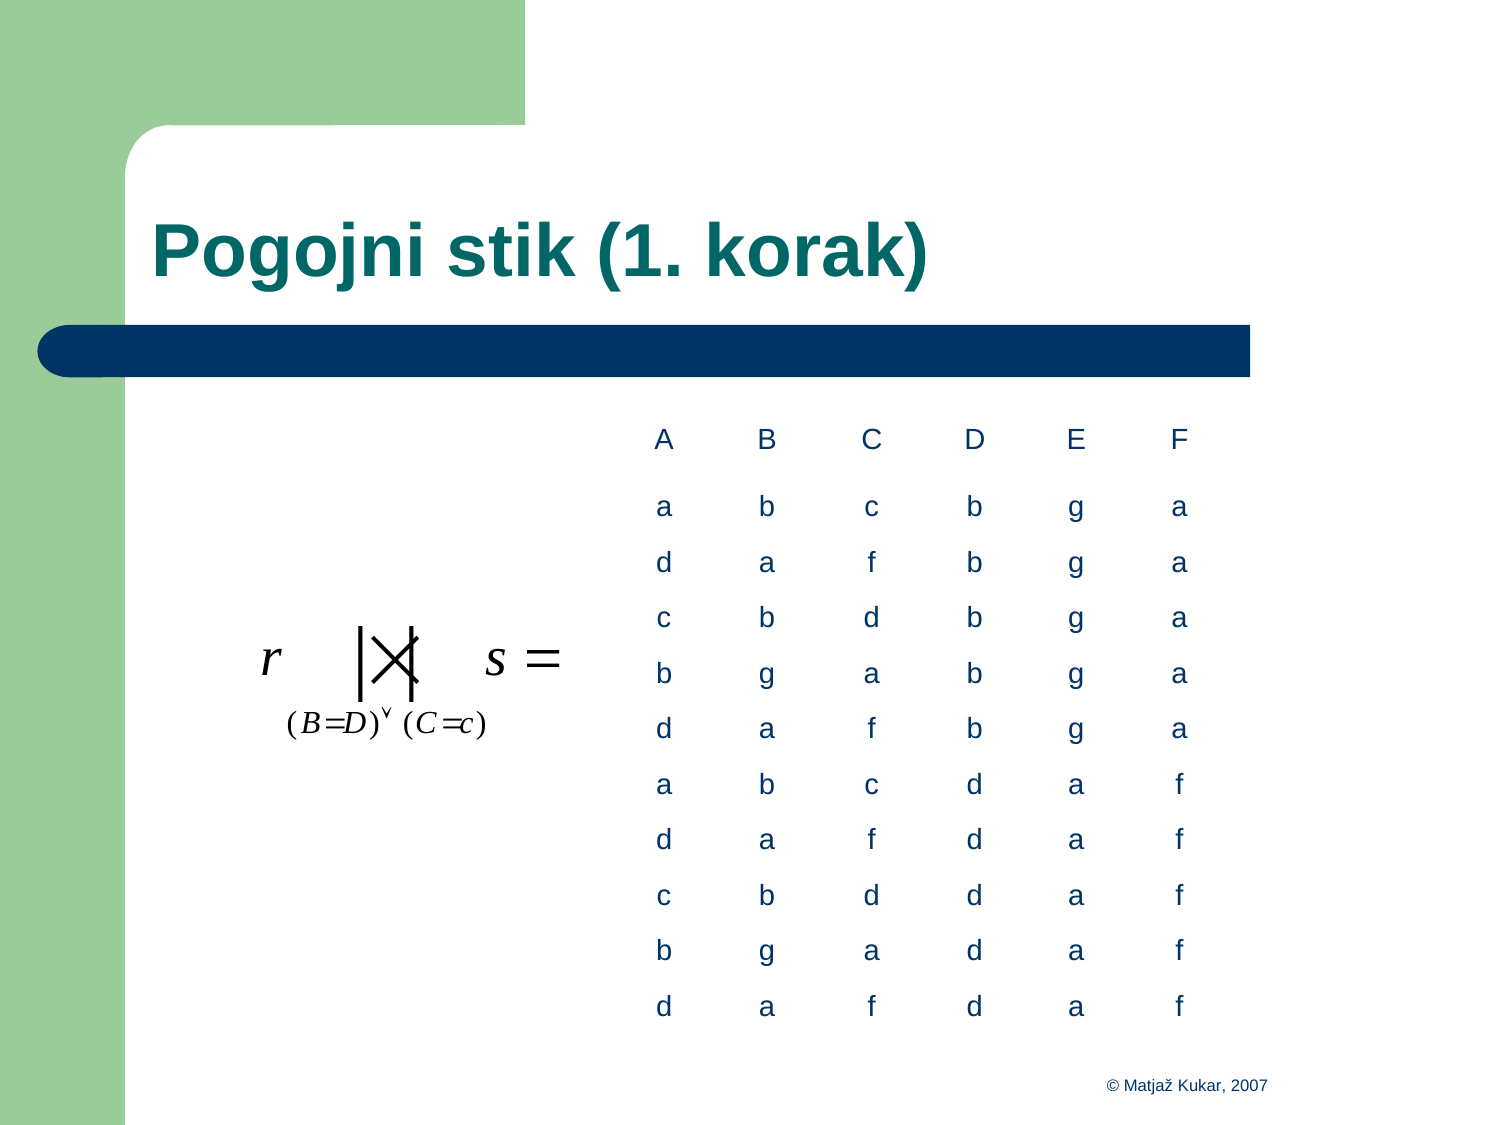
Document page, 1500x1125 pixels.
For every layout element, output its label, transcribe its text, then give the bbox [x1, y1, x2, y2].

table_cell a [1128, 646, 1231, 702]
table_cell a [1025, 980, 1128, 1035]
table_cell f [1128, 758, 1231, 813]
title Pogojni stik (1. korak) [136, 136, 1414, 301]
table_cell a [1025, 758, 1128, 813]
table_cell g [1025, 535, 1128, 591]
table_header A [613, 413, 716, 480]
table_cell g [1025, 591, 1128, 646]
table_cell a [613, 480, 716, 535]
table_header C [819, 413, 925, 480]
table_cell c [819, 758, 925, 813]
table_cell a [613, 758, 716, 813]
table_cell d [613, 980, 716, 1035]
table_cell b [716, 868, 819, 924]
table_cell f [1128, 868, 1231, 924]
table_cell a [716, 813, 819, 868]
table_cell d [613, 535, 716, 591]
table_cell g [1025, 646, 1128, 702]
table_cell b [925, 591, 1025, 646]
table_cell f [1128, 813, 1231, 868]
table_cell a [1128, 535, 1231, 591]
text_box © Matjaž Kukar, 2007 [949, 1025, 1426, 1103]
table_cell a [819, 924, 925, 980]
table_cell f [819, 980, 925, 1035]
table_cell a [819, 646, 925, 702]
table_cell b [613, 924, 716, 980]
table_cell a [716, 535, 819, 591]
table_cell d [613, 702, 716, 758]
table_cell d [925, 980, 1025, 1035]
table_cell a [1128, 480, 1231, 535]
table_cell f [819, 535, 925, 591]
table_cell b [716, 591, 819, 646]
table_cell b [716, 480, 819, 535]
table_cell d [613, 813, 716, 868]
table_cell a [716, 702, 819, 758]
table_cell d [925, 758, 1025, 813]
table_cell d [819, 868, 925, 924]
table_cell d [819, 591, 925, 646]
table_cell b [925, 535, 1025, 591]
table_cell c [613, 591, 716, 646]
table_cell a [1128, 591, 1231, 646]
table_cell b [613, 646, 716, 702]
table_cell g [1025, 480, 1128, 535]
table_cell f [1128, 924, 1231, 980]
table_header E [1025, 413, 1128, 480]
table_cell a [1025, 868, 1128, 924]
table_cell c [819, 480, 925, 535]
table_cell b [716, 758, 819, 813]
table_cell d [925, 813, 1025, 868]
table_cell a [1128, 702, 1231, 758]
table_cell a [1025, 813, 1128, 868]
table_header B [716, 413, 819, 480]
table_header D [925, 413, 1025, 480]
table_cell g [716, 924, 819, 980]
table_cell b [925, 702, 1025, 758]
table_cell b [925, 480, 1025, 535]
table_cell g [1025, 702, 1128, 758]
table_cell g [716, 646, 819, 702]
table_cell b [925, 646, 1025, 702]
table_cell f [819, 702, 925, 758]
table_header F [1128, 413, 1231, 480]
table_cell f [819, 813, 925, 868]
table_cell d [925, 868, 1025, 924]
table_cell f [1128, 980, 1231, 1035]
text_box [252, 610, 563, 754]
table_cell a [1025, 924, 1128, 980]
table_cell d [925, 924, 1025, 980]
table_cell c [613, 868, 716, 924]
table_cell a [716, 980, 819, 1035]
